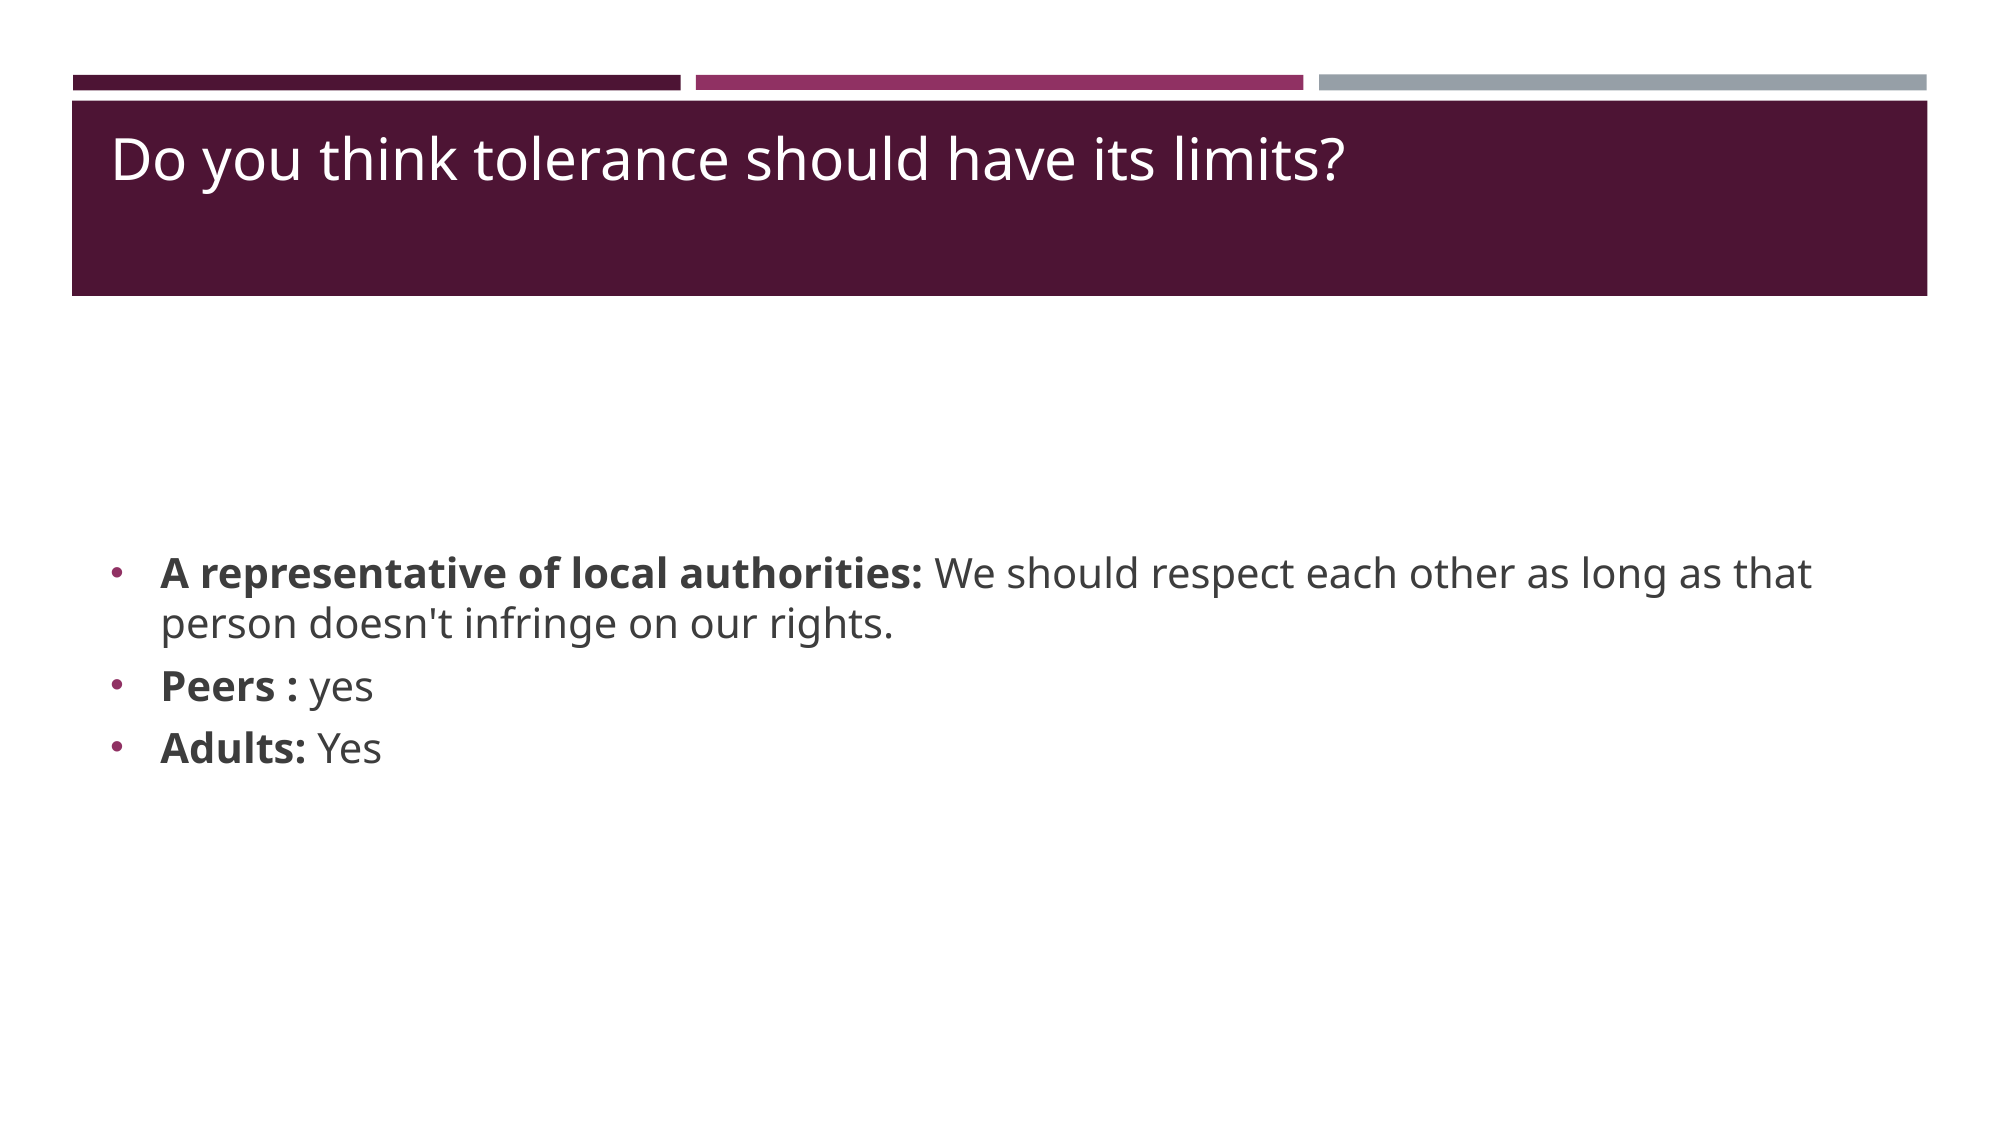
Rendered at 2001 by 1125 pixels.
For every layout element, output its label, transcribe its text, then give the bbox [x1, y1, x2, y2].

title Do you think tolerance should have its limits? [95, 115, 1905, 282]
list A representative of local authorities: We should respect each other as long as that person doesn't infringe on our rights. Peers : yes Adults: Yes [95, 357, 1905, 962]
